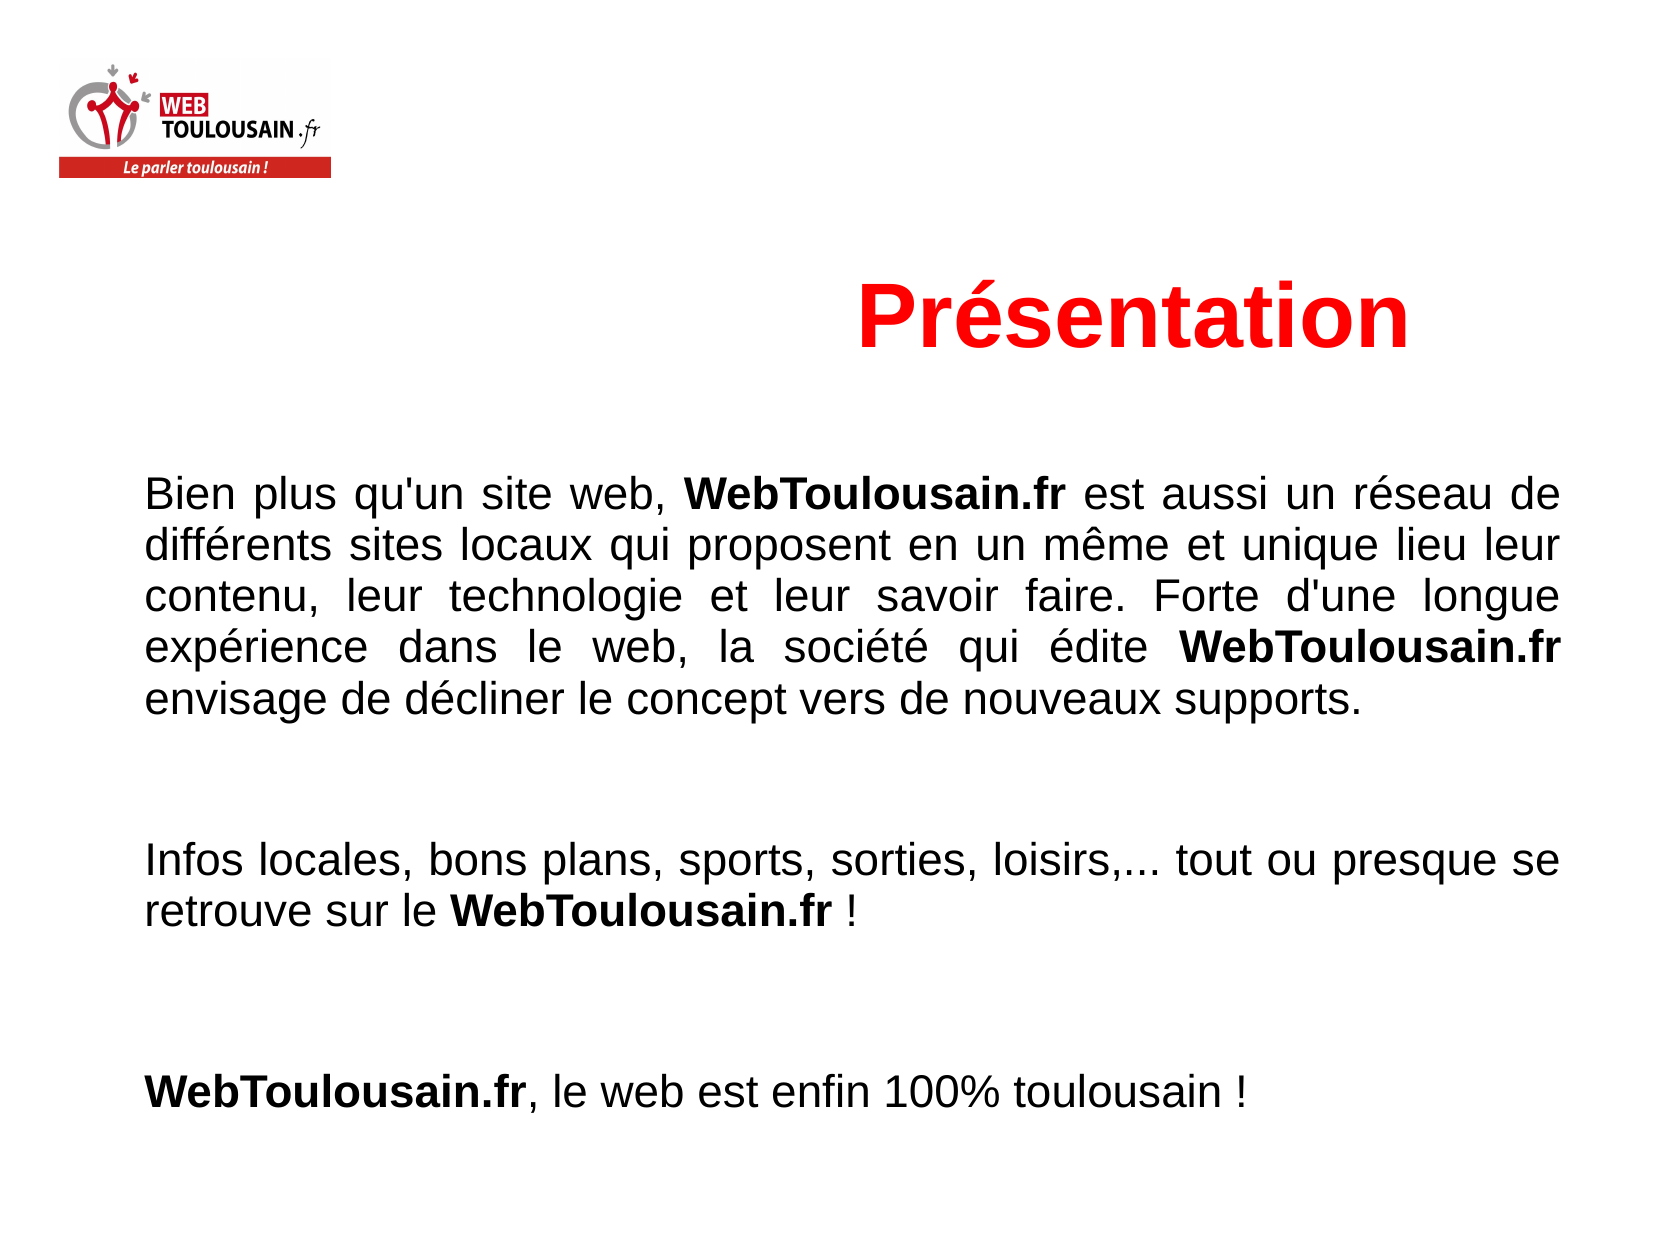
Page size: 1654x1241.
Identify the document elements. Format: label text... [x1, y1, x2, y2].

list Bien plus qu'un site web, WebToulousain.fr est aussi un réseau de différents sites locaux qui proposent en un même et unique lieu leur contenu, leur technologie et leur savoir faire. Forte d'une longue expérience dans le web, la société qui édite WebToulousain.fr envisage de décliner le concept vers de nouveaux supports. Infos locales, bons plans, sports, sorties, loisirs,... tout ou presque se retrouve sur le WebToulousain.fr ! WebToulousain.fr, le web est enfin 100% toulousain ! [73, 467, 1562, 1133]
title Présentation [732, 212, 1536, 420]
picture [59, 58, 331, 178]
